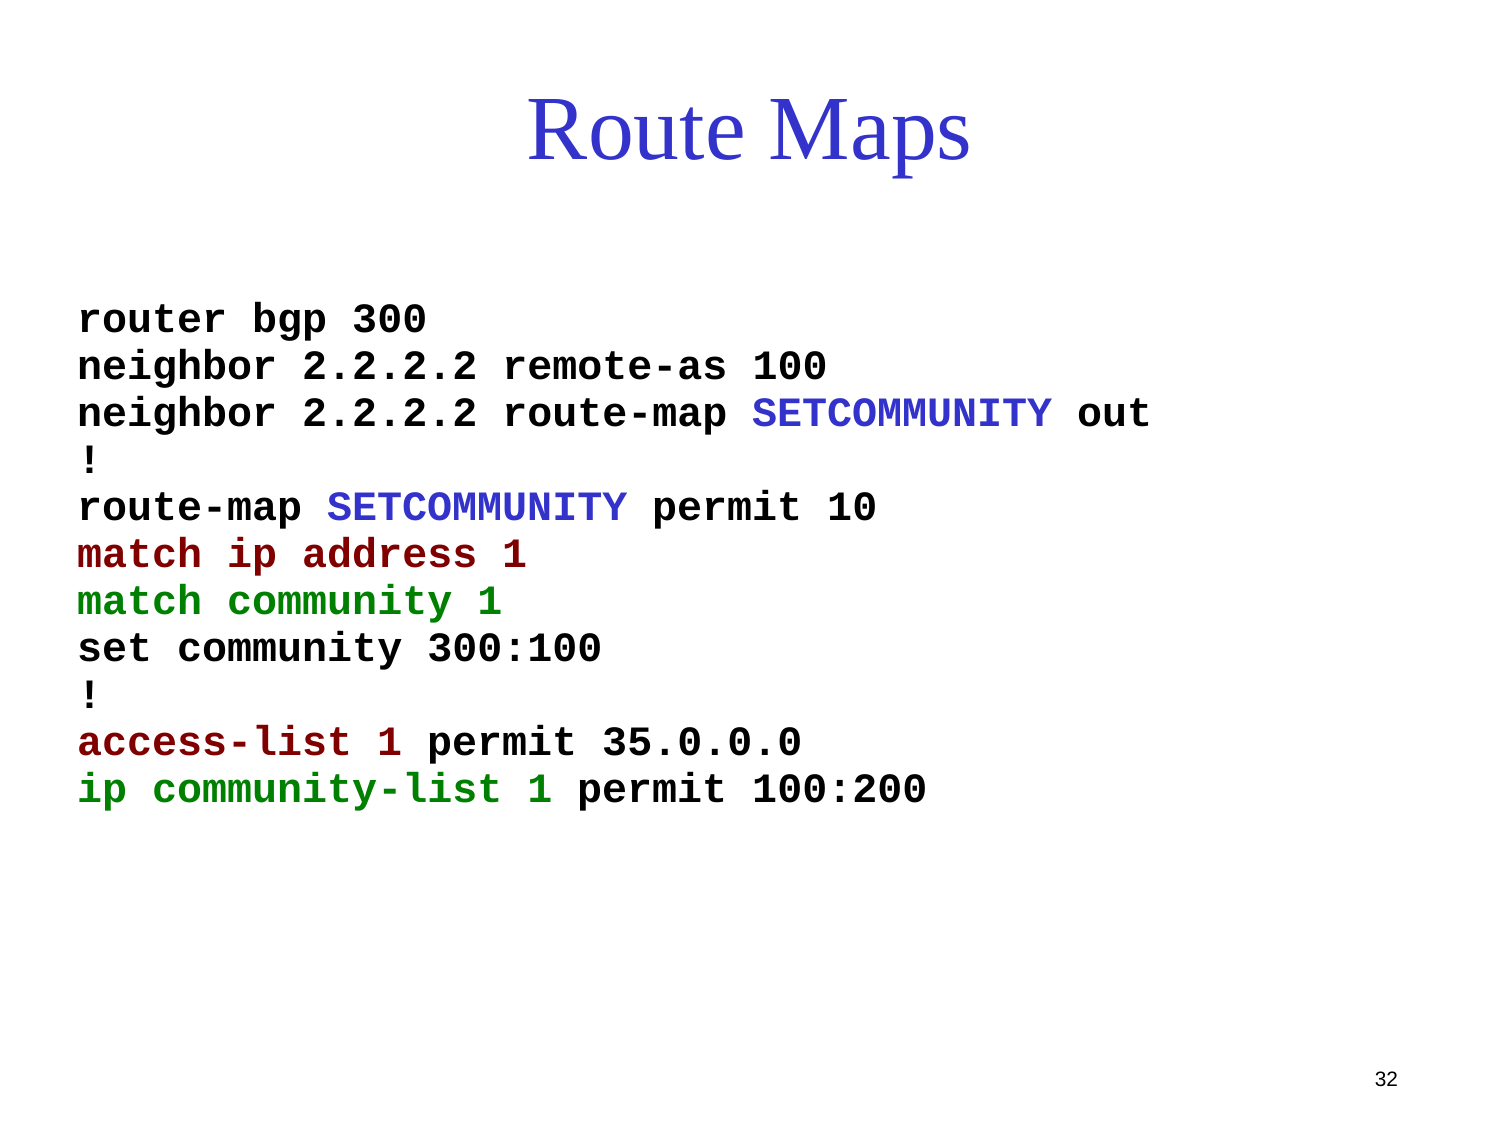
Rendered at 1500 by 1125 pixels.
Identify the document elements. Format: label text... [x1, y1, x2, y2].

text_box router bgp 300 neighbor 2.2.2.2 remote-as 100 neighbor 2.2.2.2 route-map SETCOMMUNITY out ! route-map SETCOMMUNITY permit 10 match ip address 1 match community 1 set community 300:100 ! access-list 1 permit 35.0.0.0 ip community-list 1 permit 100:200 [62, 287, 1388, 820]
title Route Maps [112, 37, 1388, 225]
